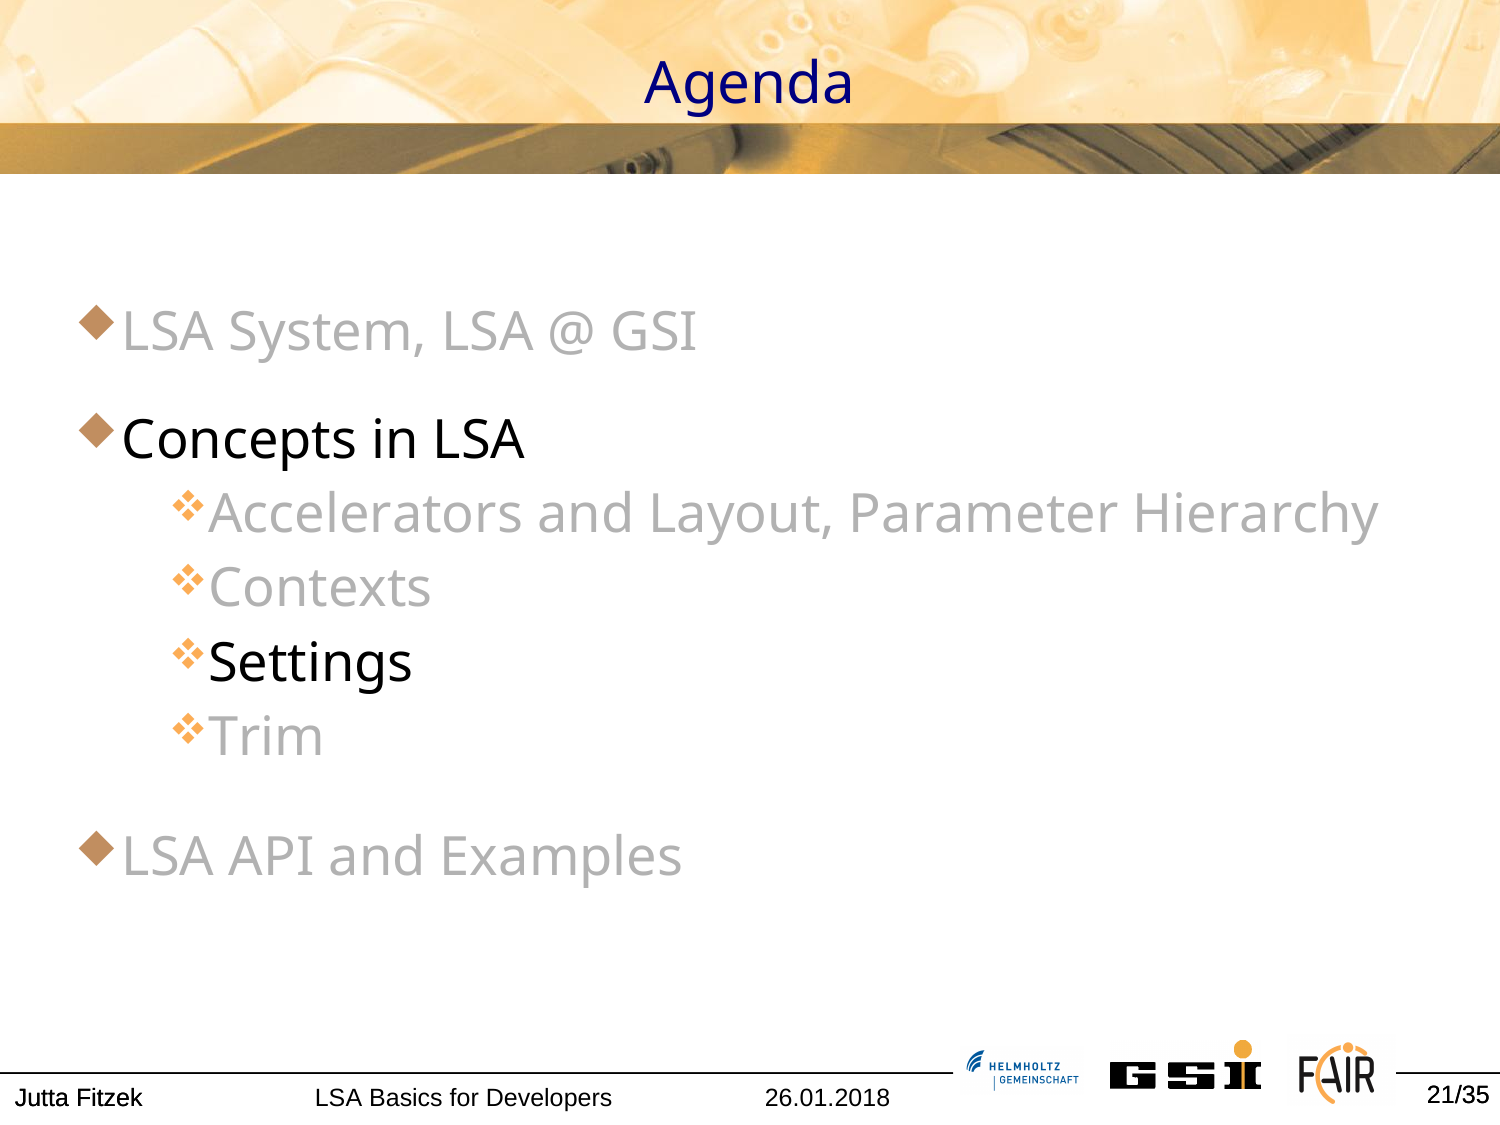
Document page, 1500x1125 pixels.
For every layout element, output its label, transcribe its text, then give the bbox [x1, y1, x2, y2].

picture [1110, 1040, 1261, 1089]
picture [960, 1046, 1084, 1095]
list LSA System, LSA @ GSI Concepts in LSA Accelerators and Layout, Parameter Hierarchy Contexts Settings Trim LSA API and Examples [75, 263, 1425, 1006]
picture [1287, 1034, 1396, 1106]
picture [0, 0, 1500, 175]
title Agenda [75, 0, 1425, 174]
